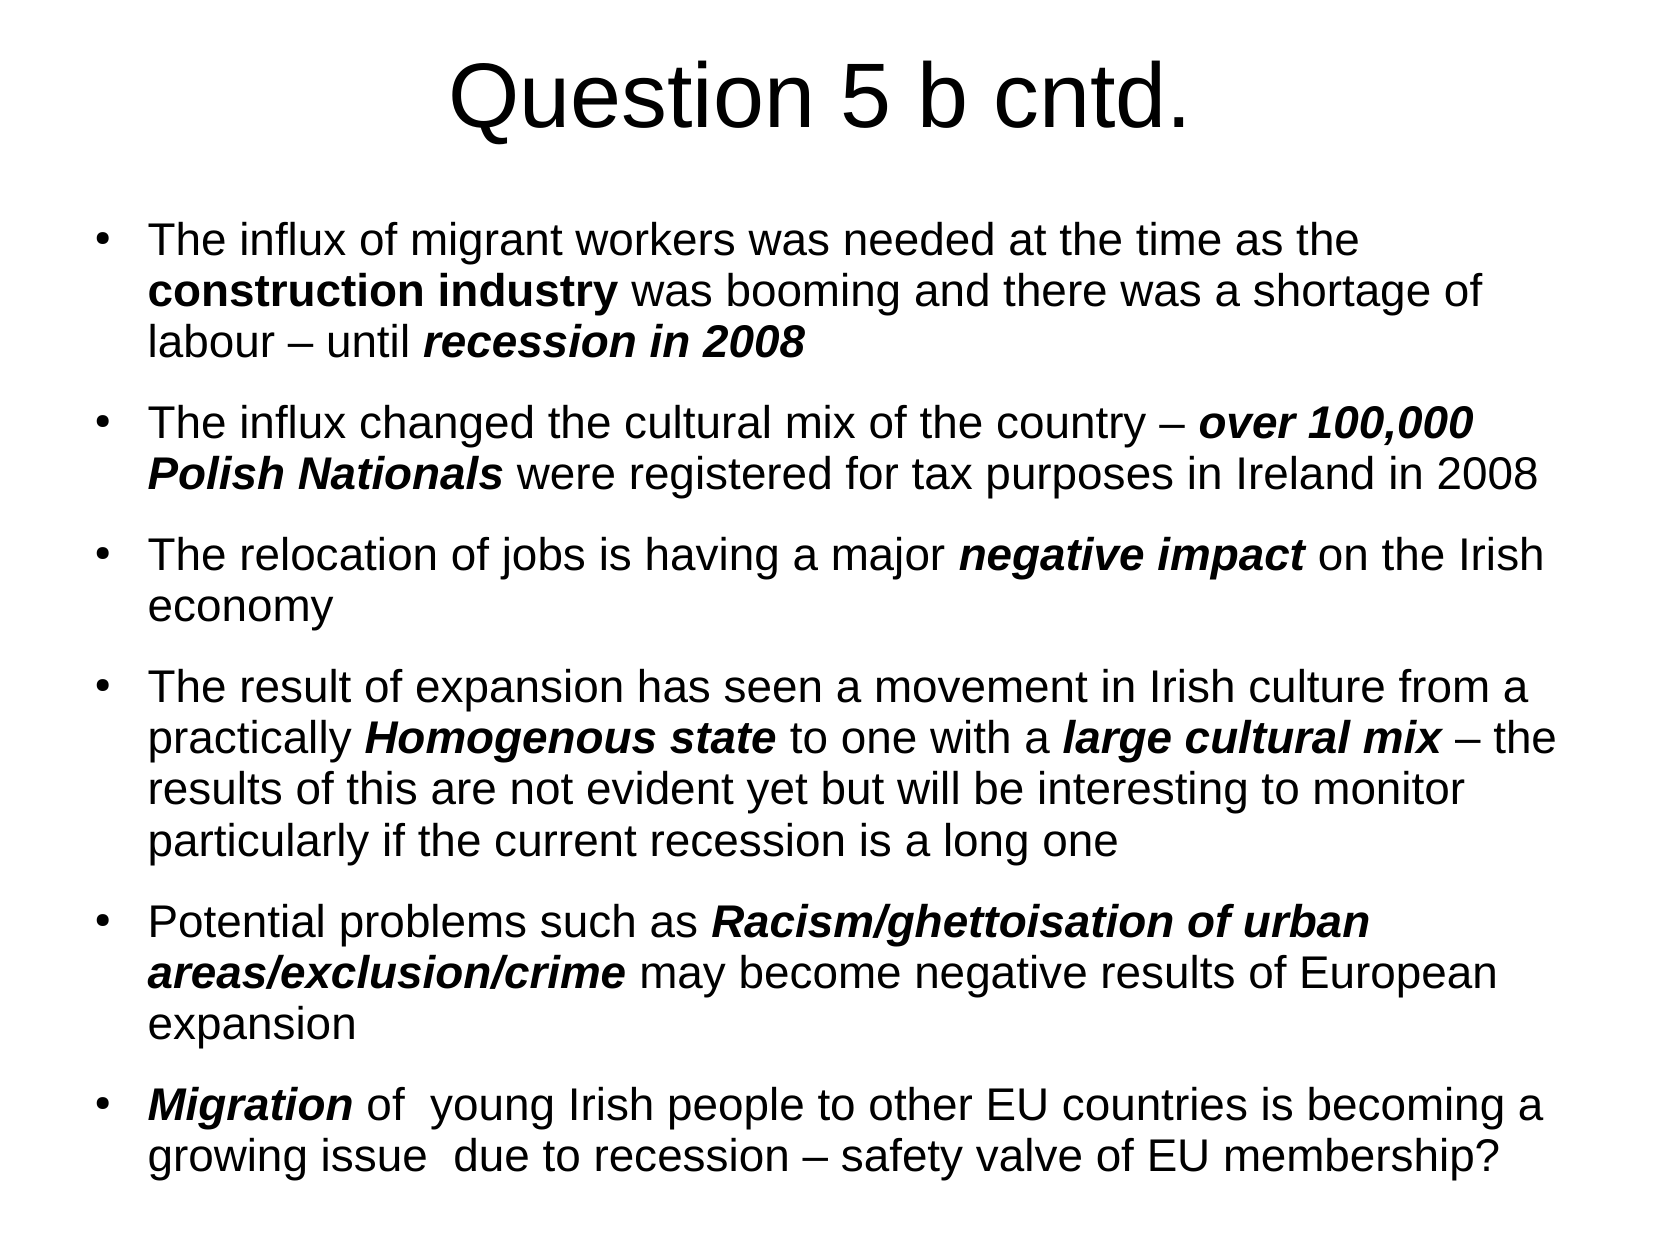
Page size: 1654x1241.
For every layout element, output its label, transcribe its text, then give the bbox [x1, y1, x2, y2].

list The influx of migrant workers was needed at the time as the construction industry was booming and there was a shortage of labour – until recession in 2008 The influx changed the cultural mix of the country – over 100,000 Polish Nationals were registered for tax purposes in Ireland in 2008 The relocation of jobs is having a major negative impact on the Irish economy The result of expansion has seen a movement in Irish culture from a practically Homogenous state to one with a large cultural mix – the results of this are not evident yet but will be interesting to monitor particularly if the current recession is a long one Potential problems such as Racism/ghettoisation of urban areas/exclusion/crime may become negative results of European expansion Migration of young Irish people to other EU countries is becoming a growing issue due to recession – safety valve of EU membership? [76, 213, 1565, 1187]
title Question 5 b cntd. [76, 0, 1565, 193]
